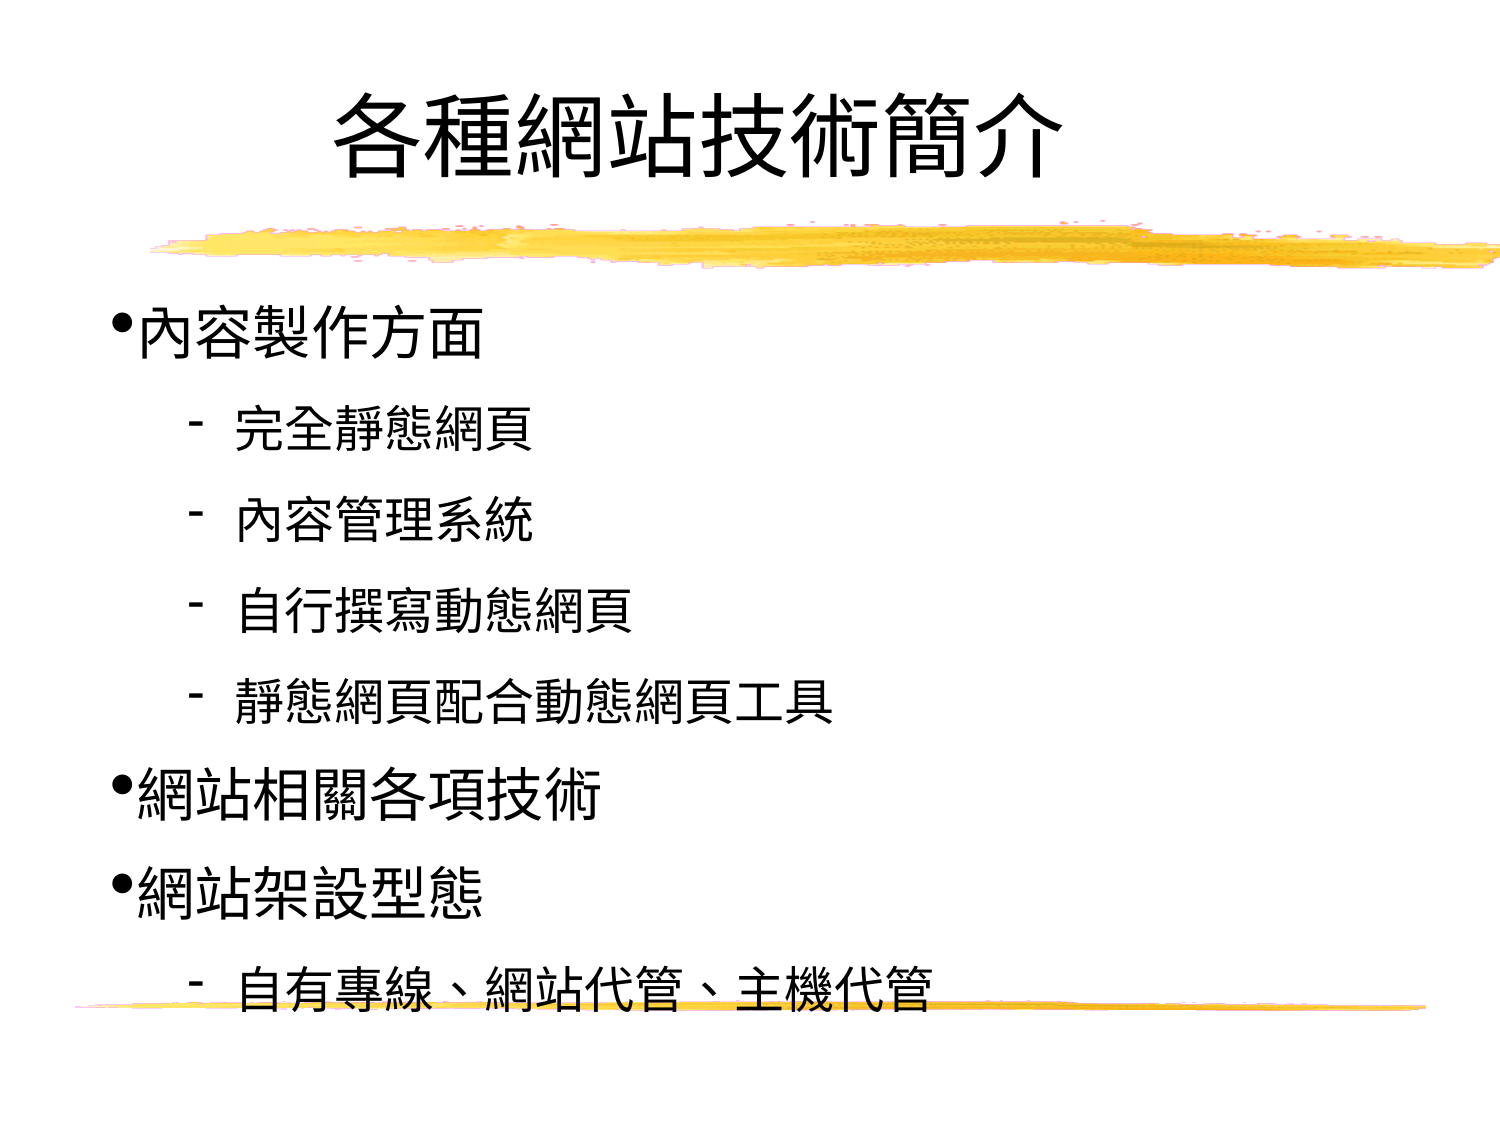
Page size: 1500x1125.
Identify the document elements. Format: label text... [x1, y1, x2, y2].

picture [620, 999, 629, 1007]
picture [648, 1003, 673, 1007]
list 內容製作方面 完全靜態網頁 內容管理系統 自行撰寫動態網頁 靜態網頁配合動態網頁工具 網站相關各項技術 網站架設型態 自有專線、網站代管、主機代管 [112, 287, 1388, 963]
picture [870, 999, 879, 1007]
picture [75, 999, 1426, 1013]
picture [561, 999, 576, 1006]
title 各種網站技術簡介 [66, 30, 1342, 231]
picture [246, 999, 273, 1006]
picture [898, 1003, 923, 1007]
picture [150, 215, 1500, 279]
